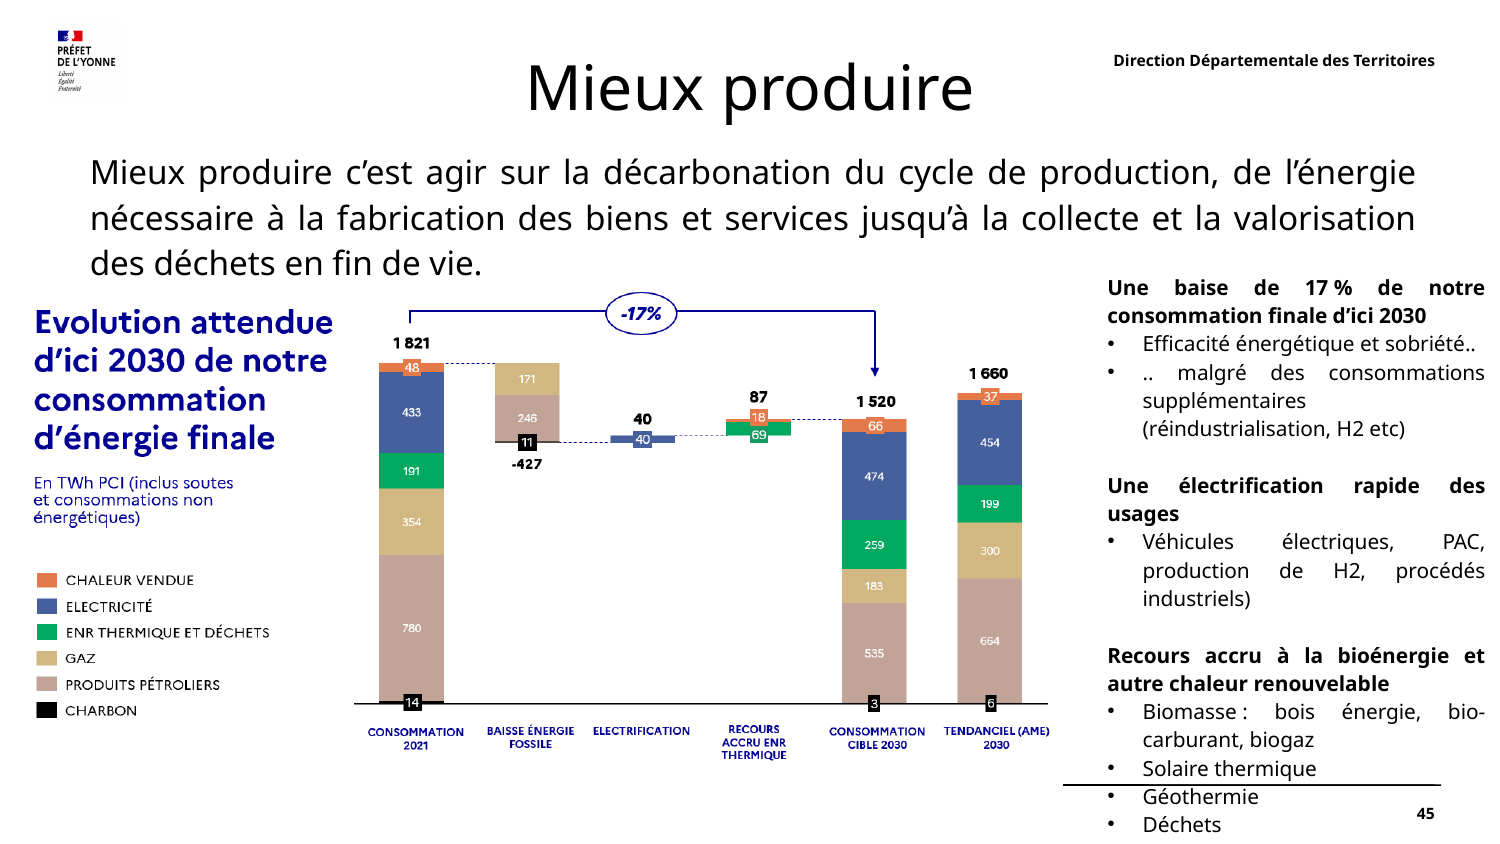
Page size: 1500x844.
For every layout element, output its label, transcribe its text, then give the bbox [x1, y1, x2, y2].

title Mieux produire [75, 16, 1426, 141]
text_box Mieux produire c’est agir sur la décarbonation du cycle de production, de l’énergie nécessaire à la fabrication des biens et services jusqu’à la collecte et la valorisation des déchets en fin de vie. [75, 141, 1434, 497]
text_box Une baise de 17 % de notre consommation finale d’ici 2030 Efficacité énergétique et sobriété.. .. malgré des consommations supplémentaires (réindustrialisation, H2 etc) Une électrification rapide des usages Véhicules électriques, PAC, production de H2, procédés industriels) Recours accru à la bioénergie et autre chaleur renouvelable Biomasse : bois énergie, bio-carburant, biogaz Solaire thermique Géothermie Déchets [1092, 265, 1500, 844]
picture [4, 278, 1063, 798]
picture [49, 20, 75, 101]
